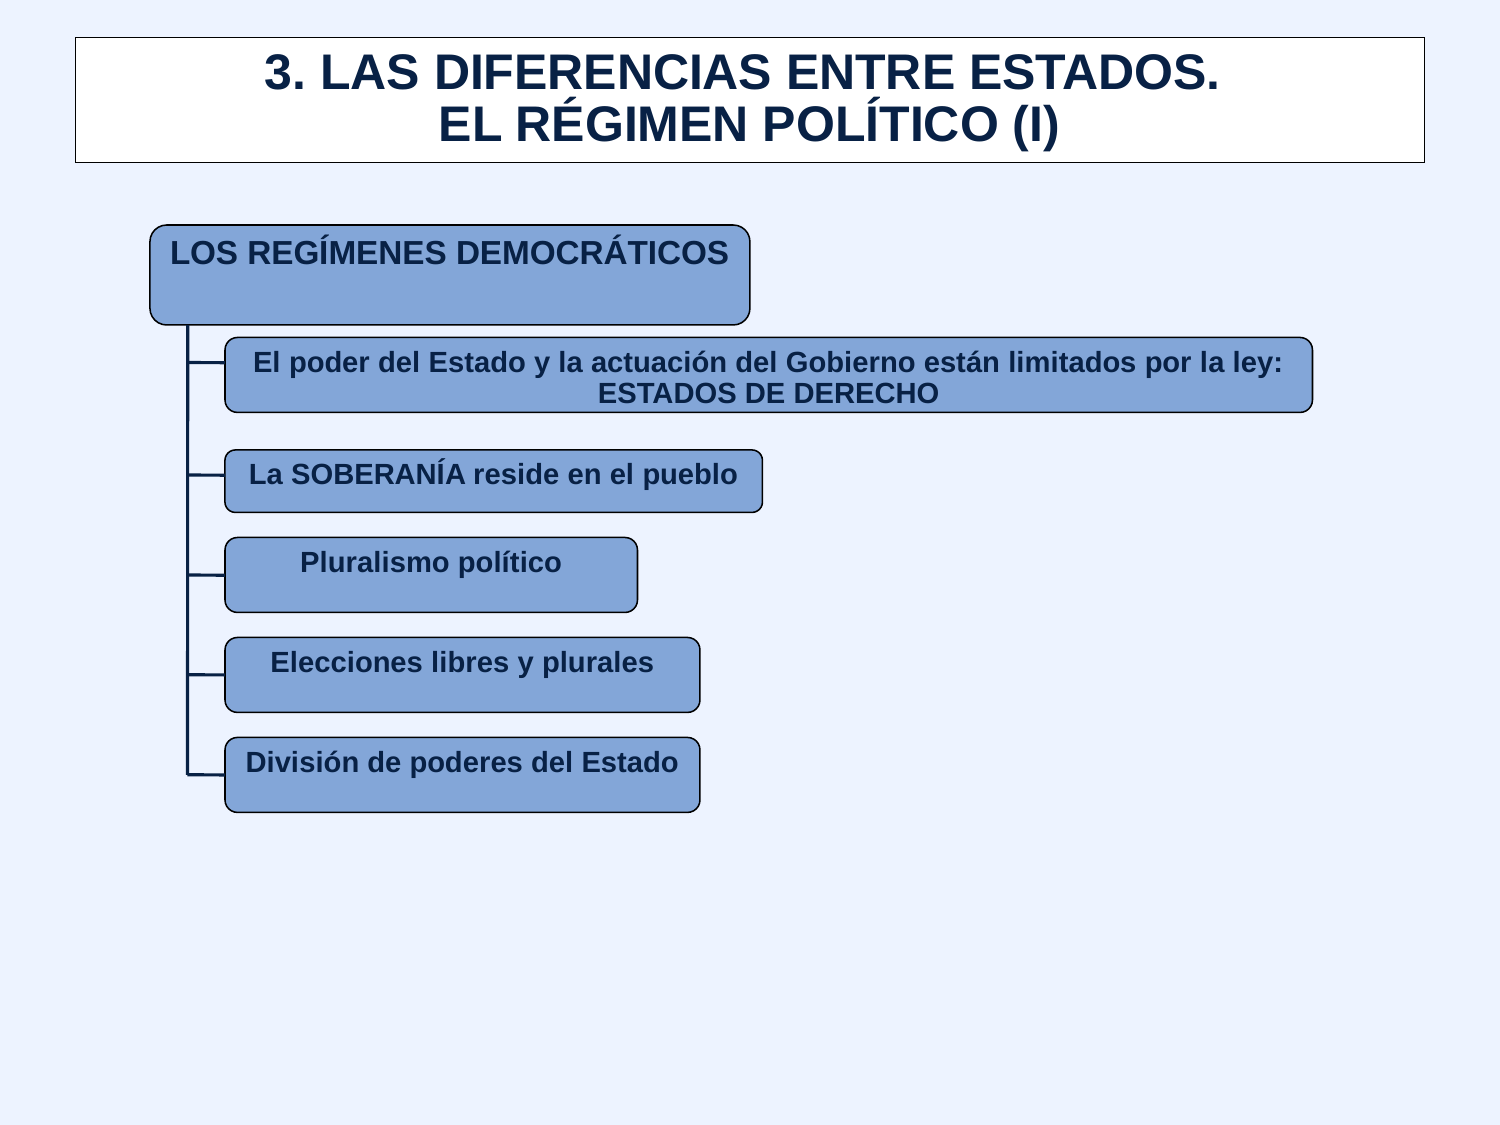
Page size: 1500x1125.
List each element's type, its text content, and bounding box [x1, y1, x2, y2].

text_box LOS REGÍMENES DEMOCRÁTICOS [149, 224, 750, 325]
text_box Pluralismo político [225, 537, 638, 613]
title 3. LAS DIFERENCIAS ENTRE ESTADOS. EL RÉGIMEN POLÍTICO (I) [75, 37, 1425, 163]
text_box Elecciones libres y plurales [225, 637, 700, 713]
text_box División de poderes del Estado [225, 737, 700, 813]
text_box La SOBERANÍA reside en el pueblo [224, 449, 763, 513]
text_box El poder del Estado y la actuación del Gobierno están limitados por la ley: ESTADOS DE DERECHO [225, 337, 1313, 413]
